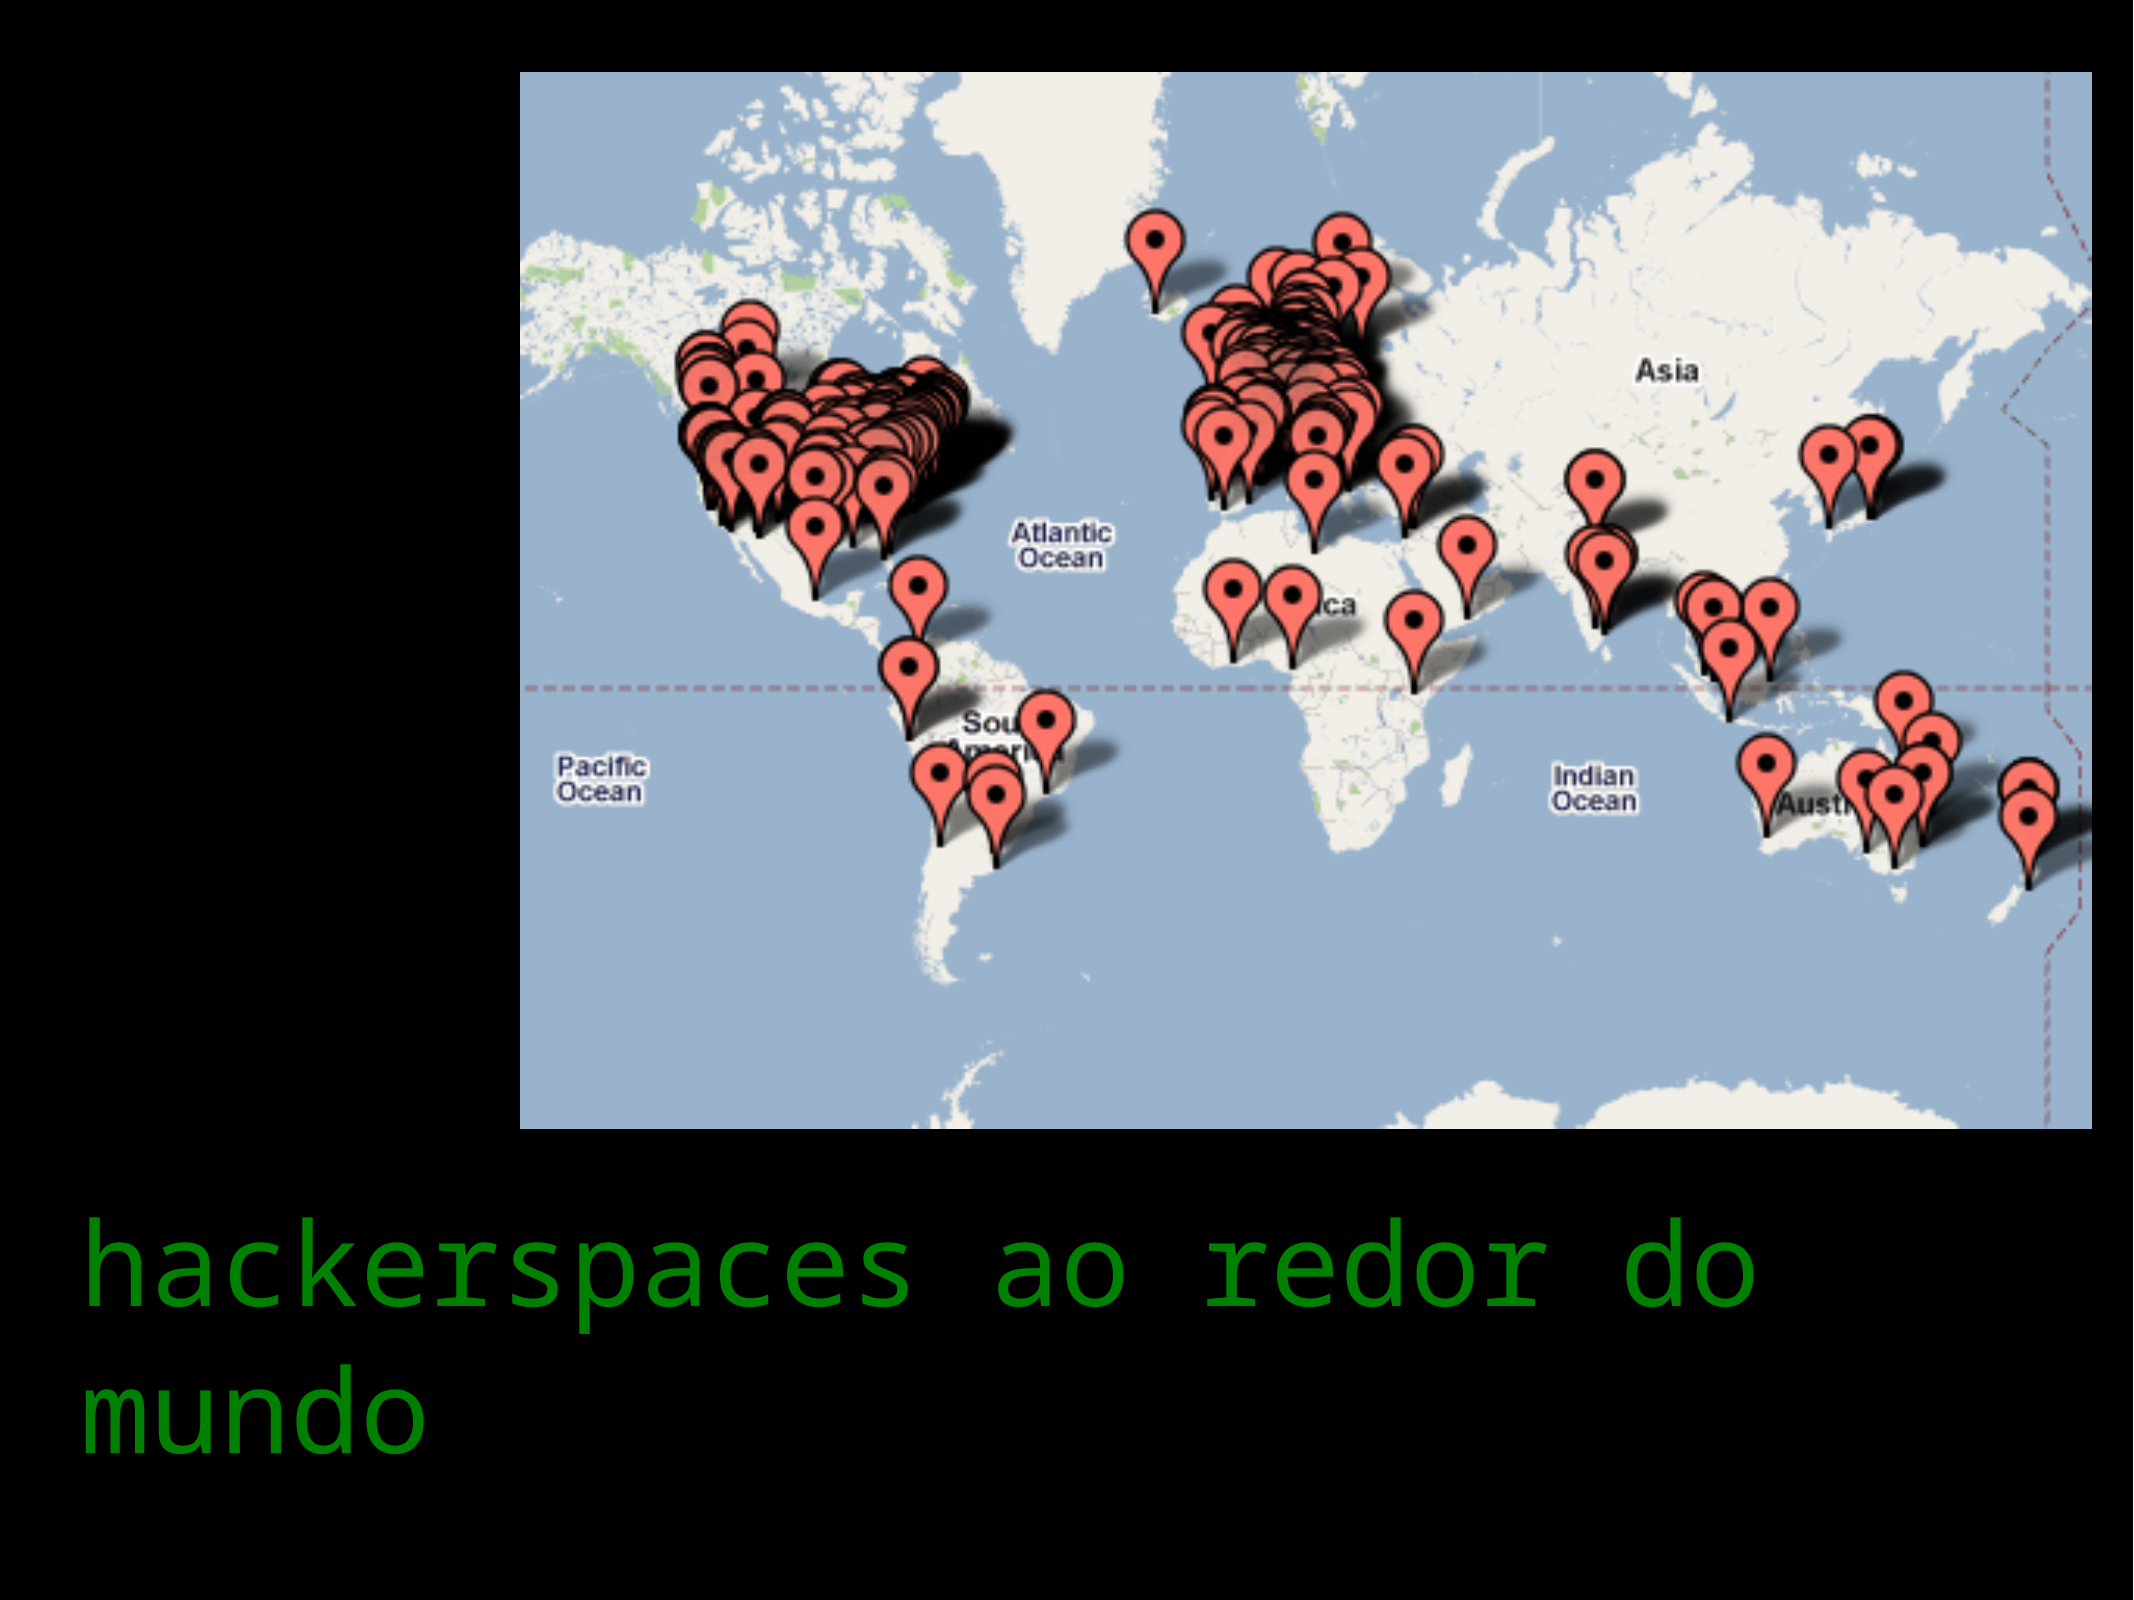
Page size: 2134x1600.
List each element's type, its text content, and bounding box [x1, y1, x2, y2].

text_box hackerspaces ao redor do mundo [80, 1182, 2067, 1477]
picture [520, 72, 2092, 1129]
